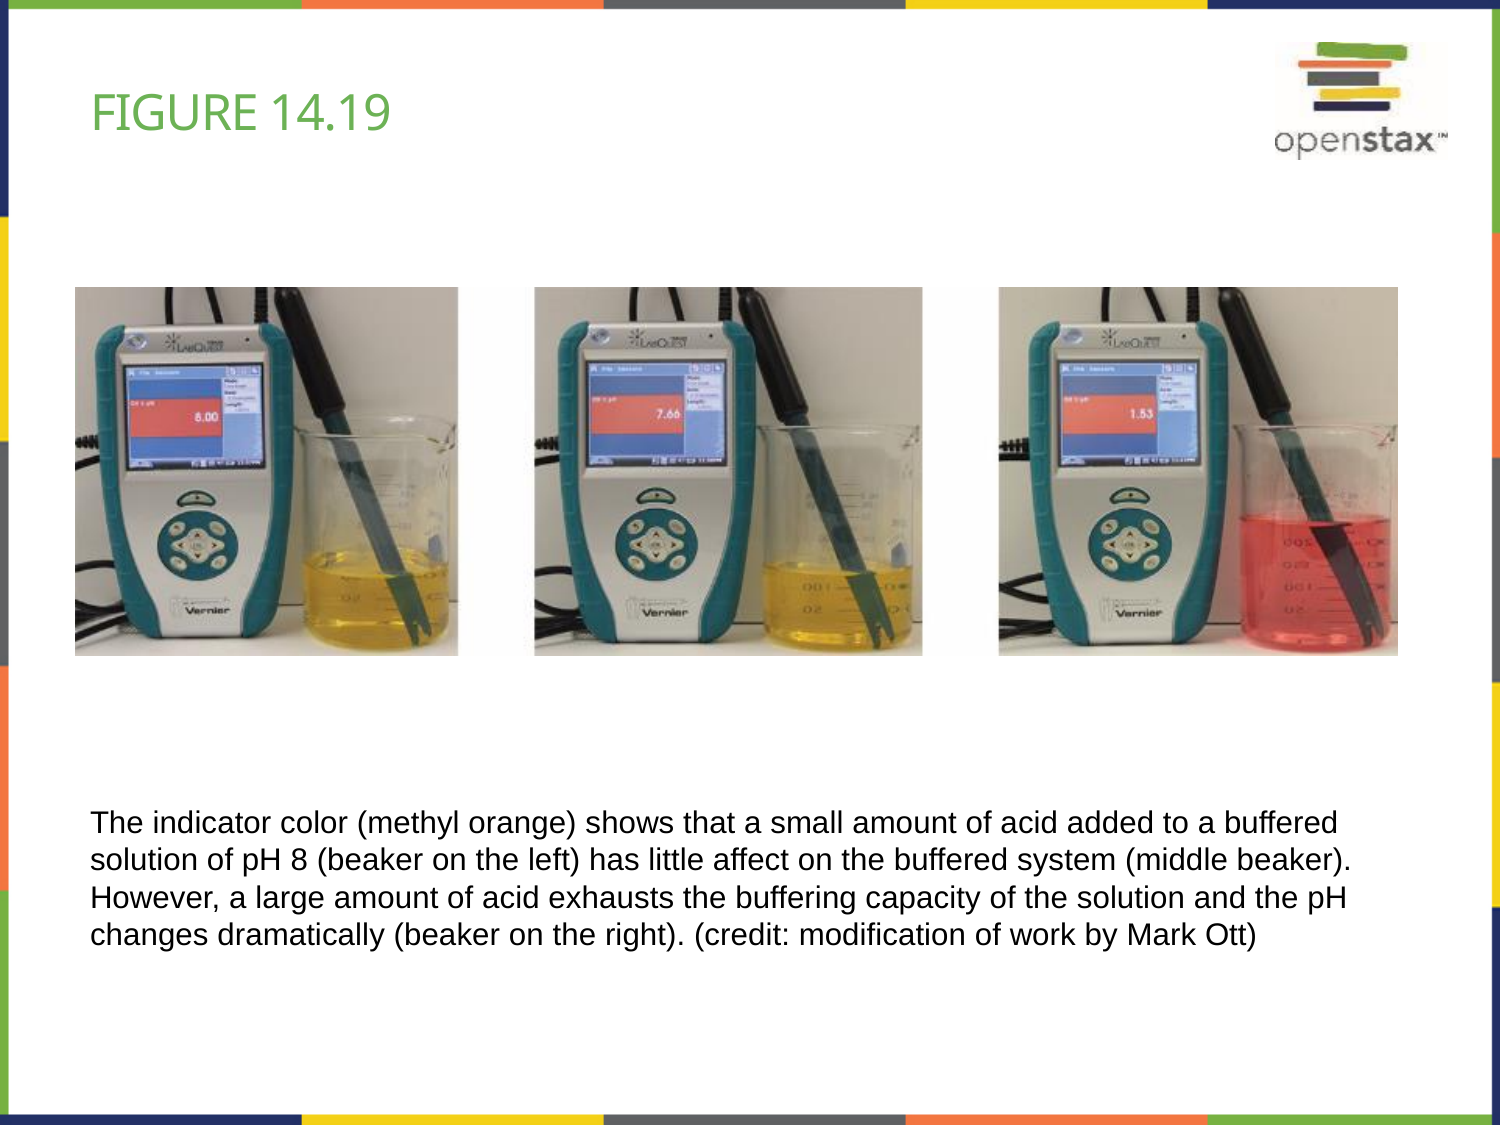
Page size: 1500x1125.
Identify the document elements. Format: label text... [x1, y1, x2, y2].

title Figure 14.19 [75, 39, 1398, 148]
picture [0, 0, 1500, 1125]
list The indicator color (methyl orange) shows that a small amount of acid added to a buffered solution of pH 8 (beaker on the left) has little affect on the buffered system (middle beaker). However, a large amount of acid exhausts the buffering capacity of the solution and the pH changes dramatically (beaker on the right). (credit: modification of work by Mark Ott) [75, 794, 1398, 986]
